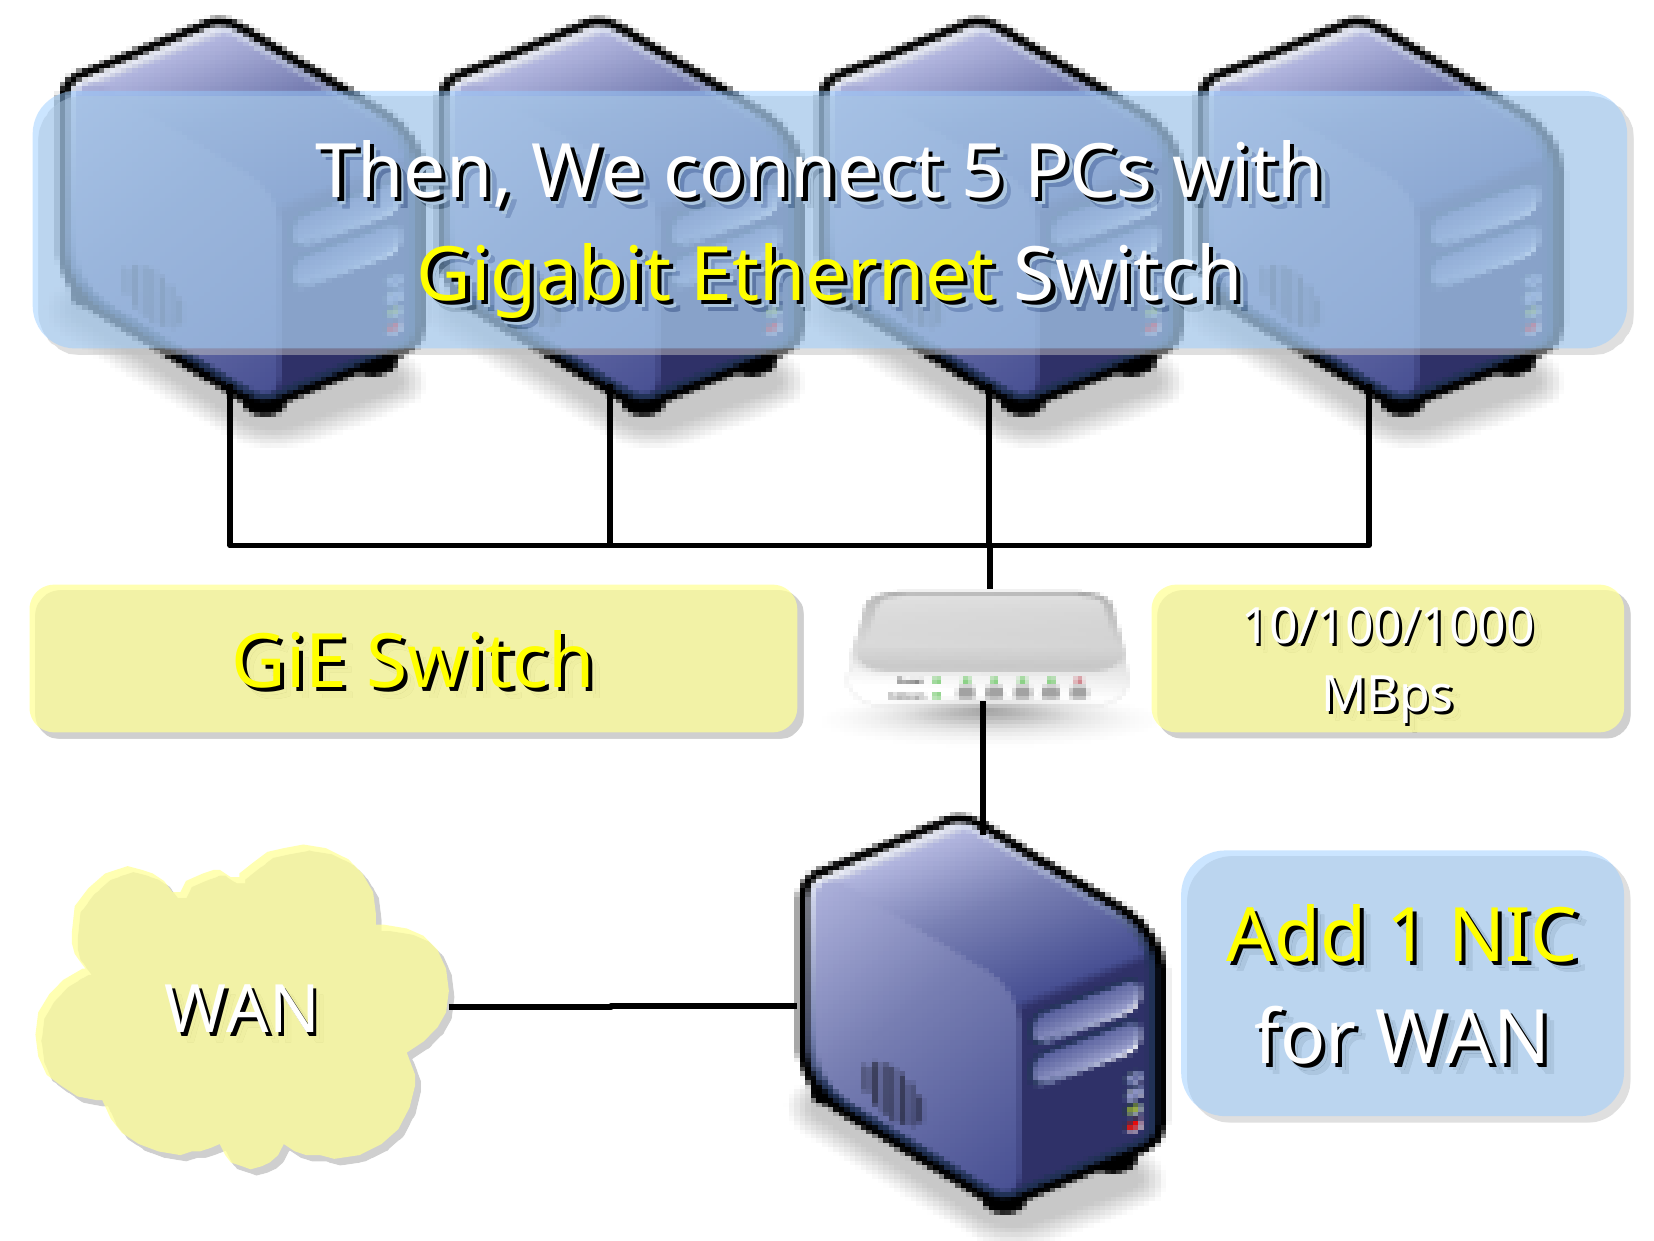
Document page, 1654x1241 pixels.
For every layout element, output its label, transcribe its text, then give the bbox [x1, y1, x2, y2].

picture [814, 589, 1166, 748]
picture [27, 2, 1609, 502]
text_box GiE Switch [29, 584, 798, 733]
text_box Then, We connect 5 PCs with Gigabit Ethernet Switch [32, 90, 1628, 349]
text_box WAN [35, 844, 449, 1170]
text_box Add 1 NIC for WAN [1181, 850, 1625, 1117]
picture [767, 799, 1211, 1241]
text_box 10/100/1000 MBps [1151, 584, 1625, 733]
